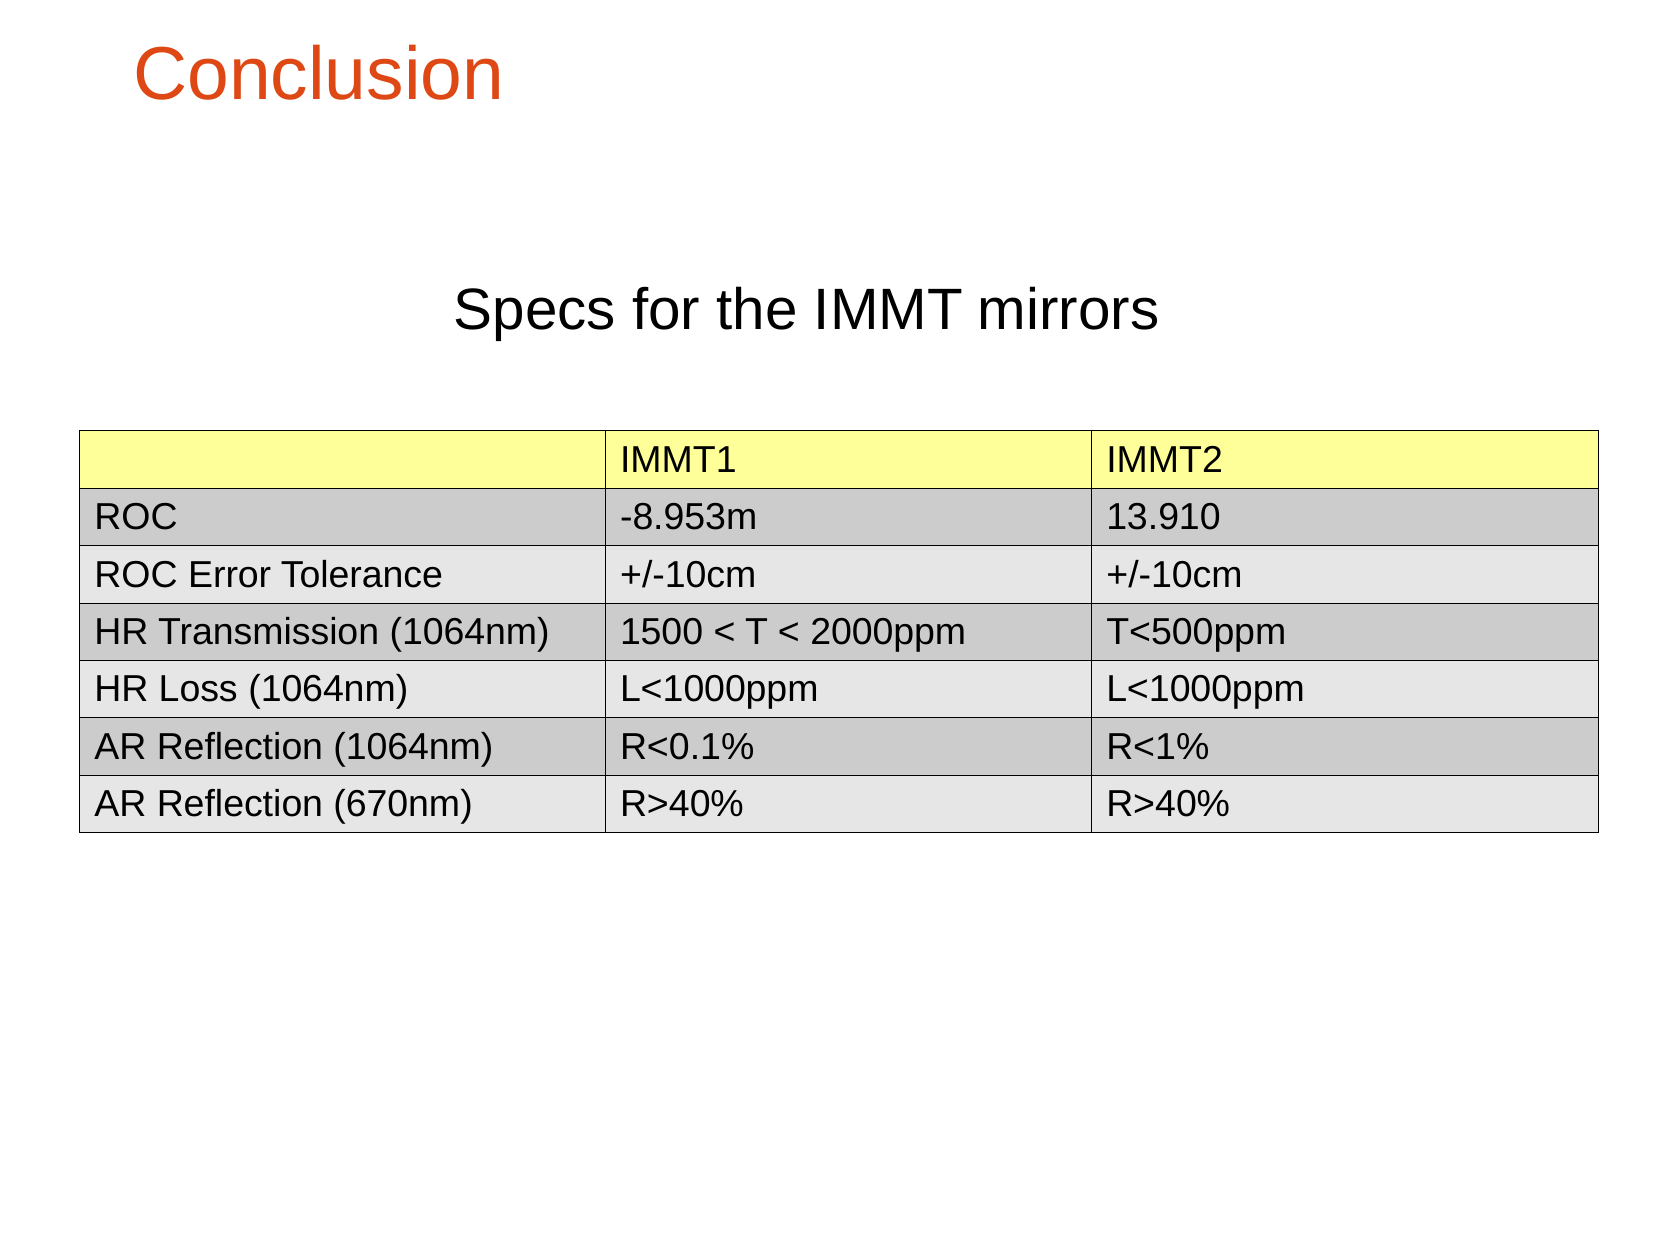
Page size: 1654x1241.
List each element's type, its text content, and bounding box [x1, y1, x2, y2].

text_box Specs for the IMMT mirrors [439, 268, 1176, 350]
table_cell T<500ppm [1092, 604, 1598, 660]
table_cell -8.953m [606, 489, 1091, 545]
text_box Conclusion [118, 23, 520, 123]
table_header IMMT2 [1092, 431, 1598, 488]
table_header [80, 431, 605, 488]
table_cell R<0.1% [606, 718, 1091, 775]
table_cell 1500 < T < 2000ppm [606, 604, 1091, 660]
table_cell AR Reflection (1064nm) [80, 718, 605, 775]
table_cell R<1% [1092, 718, 1598, 775]
table_cell HR Transmission (1064nm) [80, 604, 605, 660]
table_header IMMT1 [606, 431, 1091, 488]
table_cell L<1000ppm [1092, 661, 1598, 717]
table_cell +/-10cm [606, 546, 1091, 603]
table_cell AR Reflection (670nm) [80, 776, 605, 832]
table_cell 13.910 [1092, 489, 1598, 545]
table_cell HR Loss (1064nm) [80, 661, 605, 717]
table_cell +/-10cm [1092, 546, 1598, 603]
table_cell ROC Error Tolerance [80, 546, 605, 603]
table_cell R>40% [606, 776, 1091, 832]
table_cell L<1000ppm [606, 661, 1091, 717]
table_cell R>40% [1092, 776, 1598, 832]
table_cell ROC [80, 489, 605, 545]
